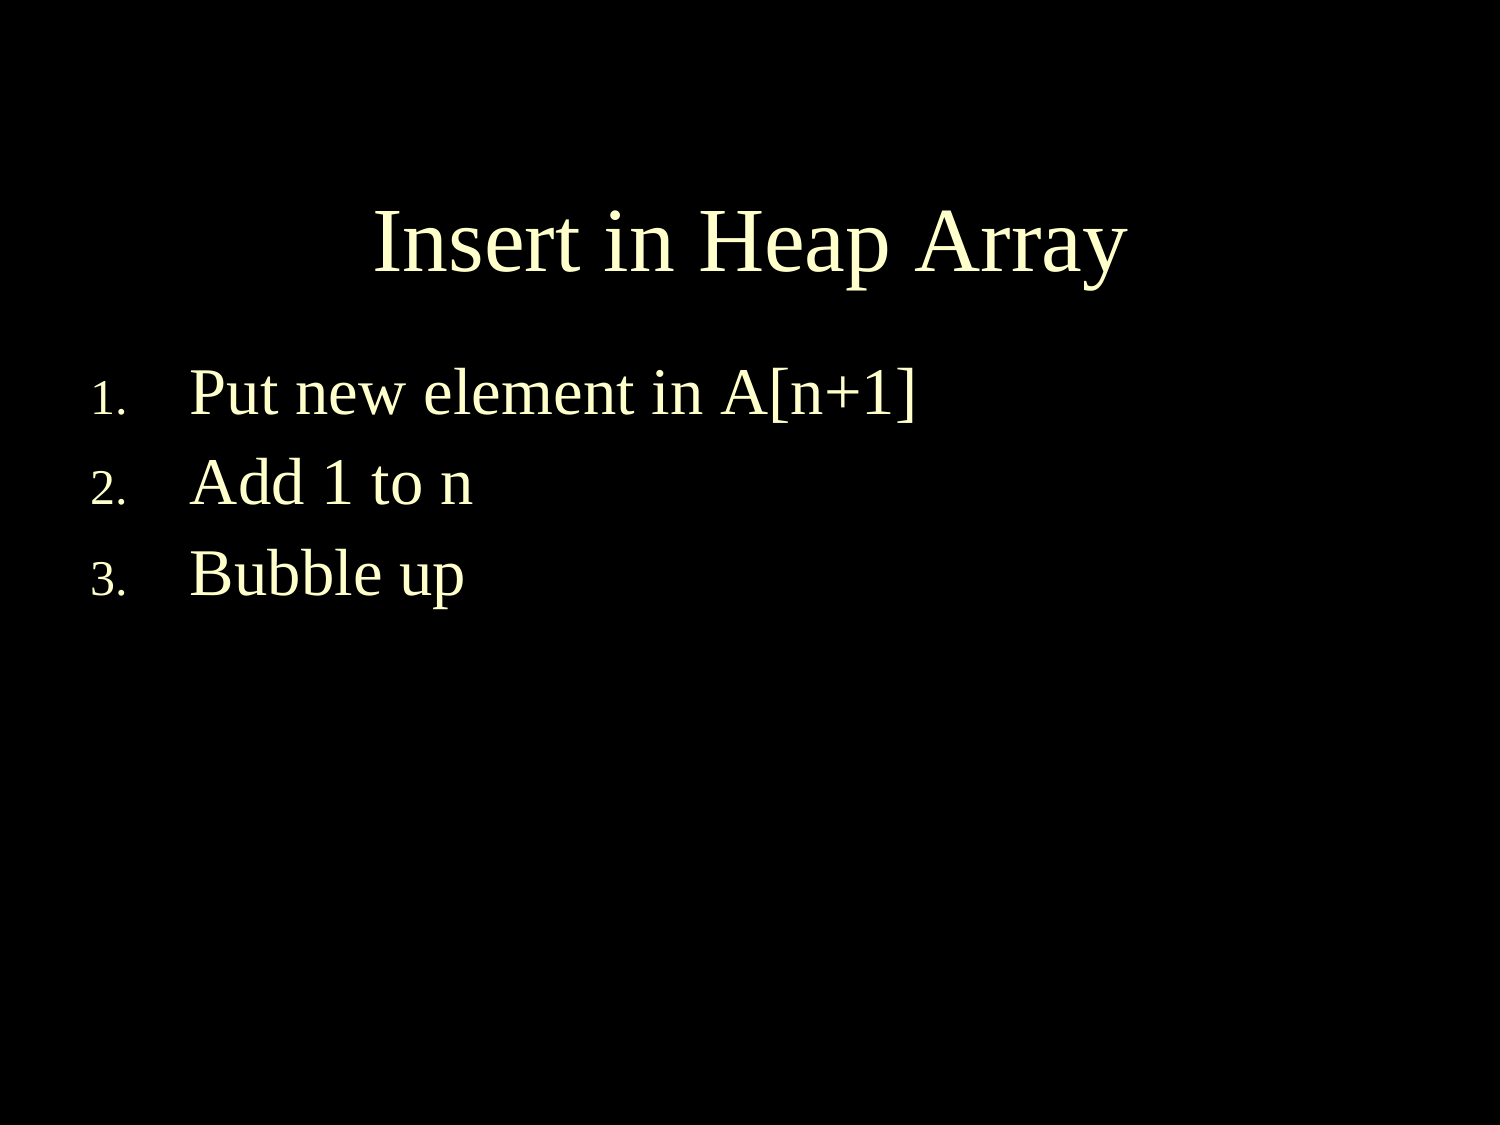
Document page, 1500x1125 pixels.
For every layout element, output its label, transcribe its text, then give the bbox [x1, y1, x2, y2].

list Put new element in A[n+1] Add 1 to n Bubble up [75, 347, 1482, 1026]
title Insert in Heap Array [22, 145, 1480, 336]
